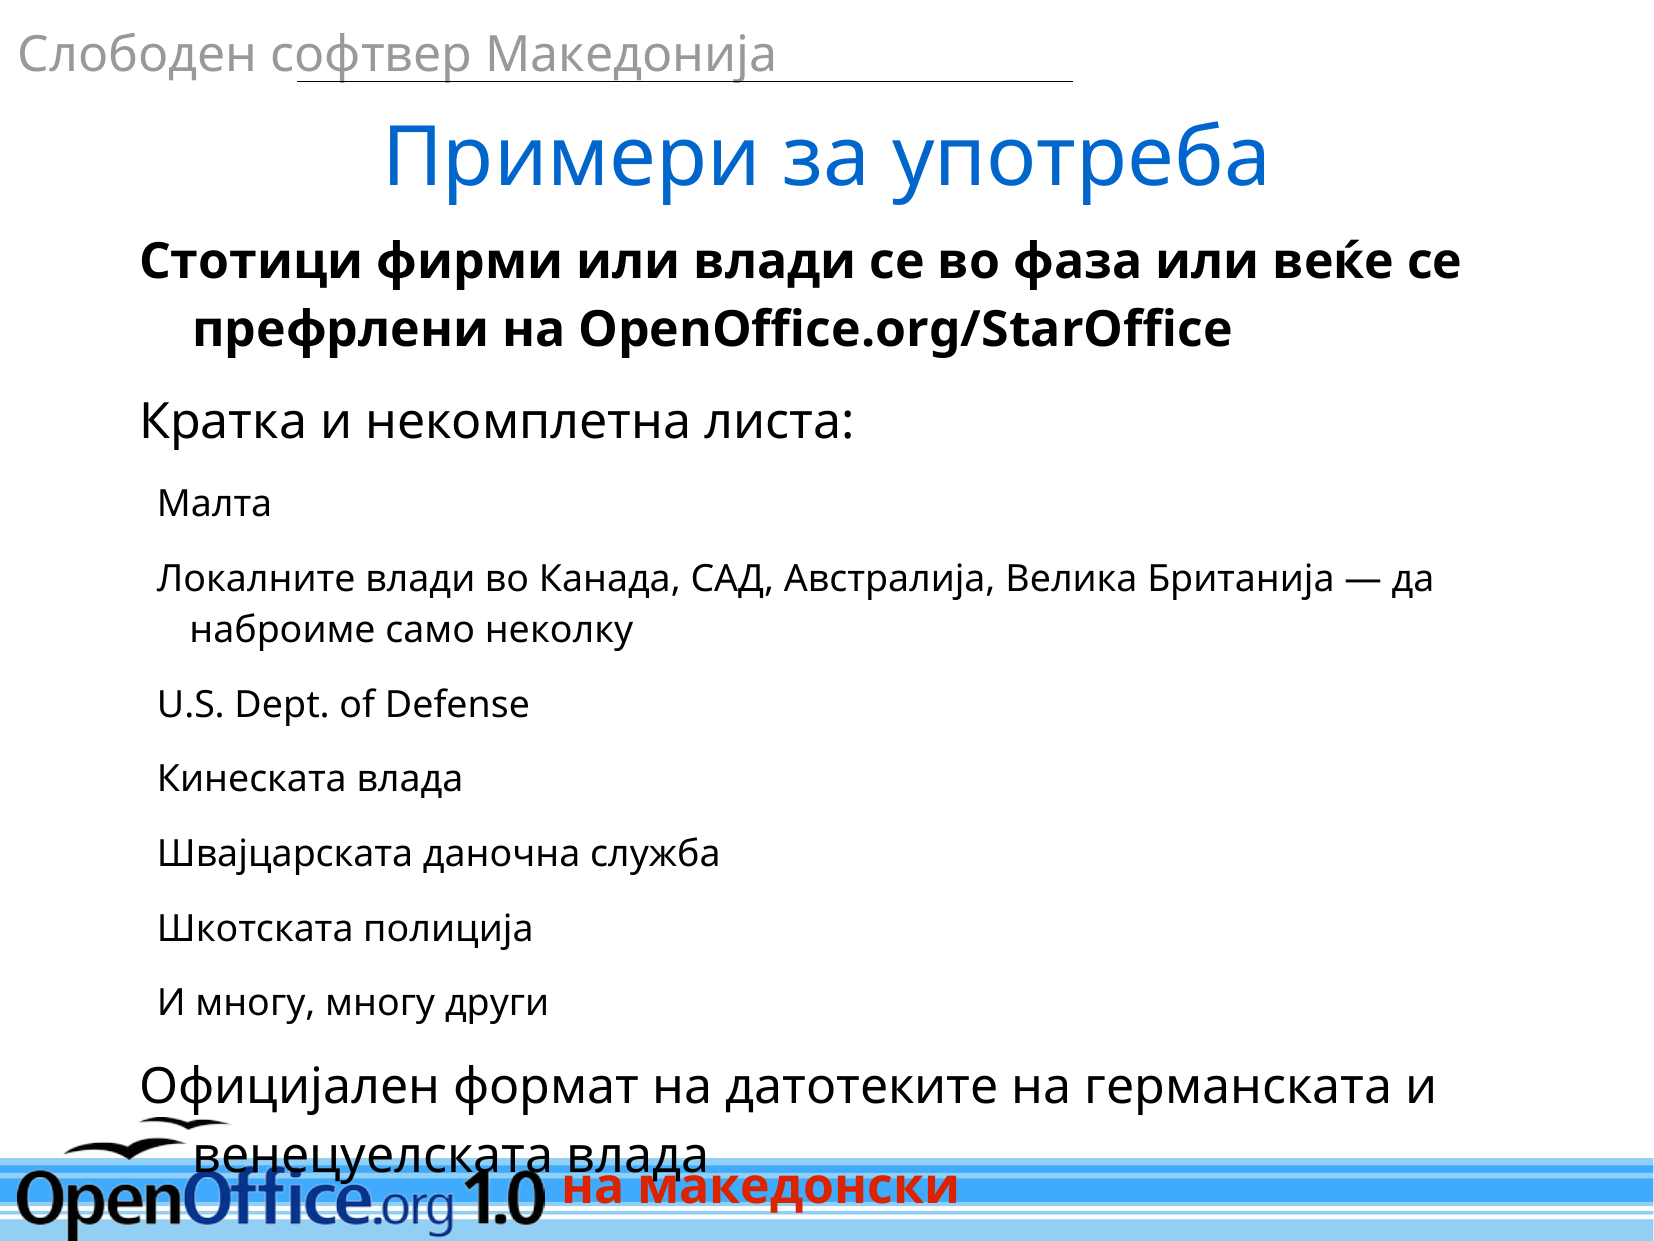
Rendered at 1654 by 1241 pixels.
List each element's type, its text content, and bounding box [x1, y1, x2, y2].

title Примери за употреба [120, 49, 1533, 257]
picture [0, 1117, 1654, 1241]
picture [575, 1160, 588, 1168]
list Стотици фирми или влади се во фаза или веќе се префрлени на OpenOffice.org/StarOffice Кратка и некомплетна листа: Малта Локалните влади во Канада, САД, Австралија, Велика Британија — да наброиме само неколку U.S. Dept. of Defense Кинеската влада Швајцарската даночна служба Шкотската полиција И многу, многу други Официјален формат на датотеките на германската и венецуелската влада [121, 224, 1534, 1118]
picture [688, 1159, 701, 1169]
picture [532, 1159, 545, 1169]
picture [631, 1159, 644, 1169]
picture [660, 1158, 672, 1168]
